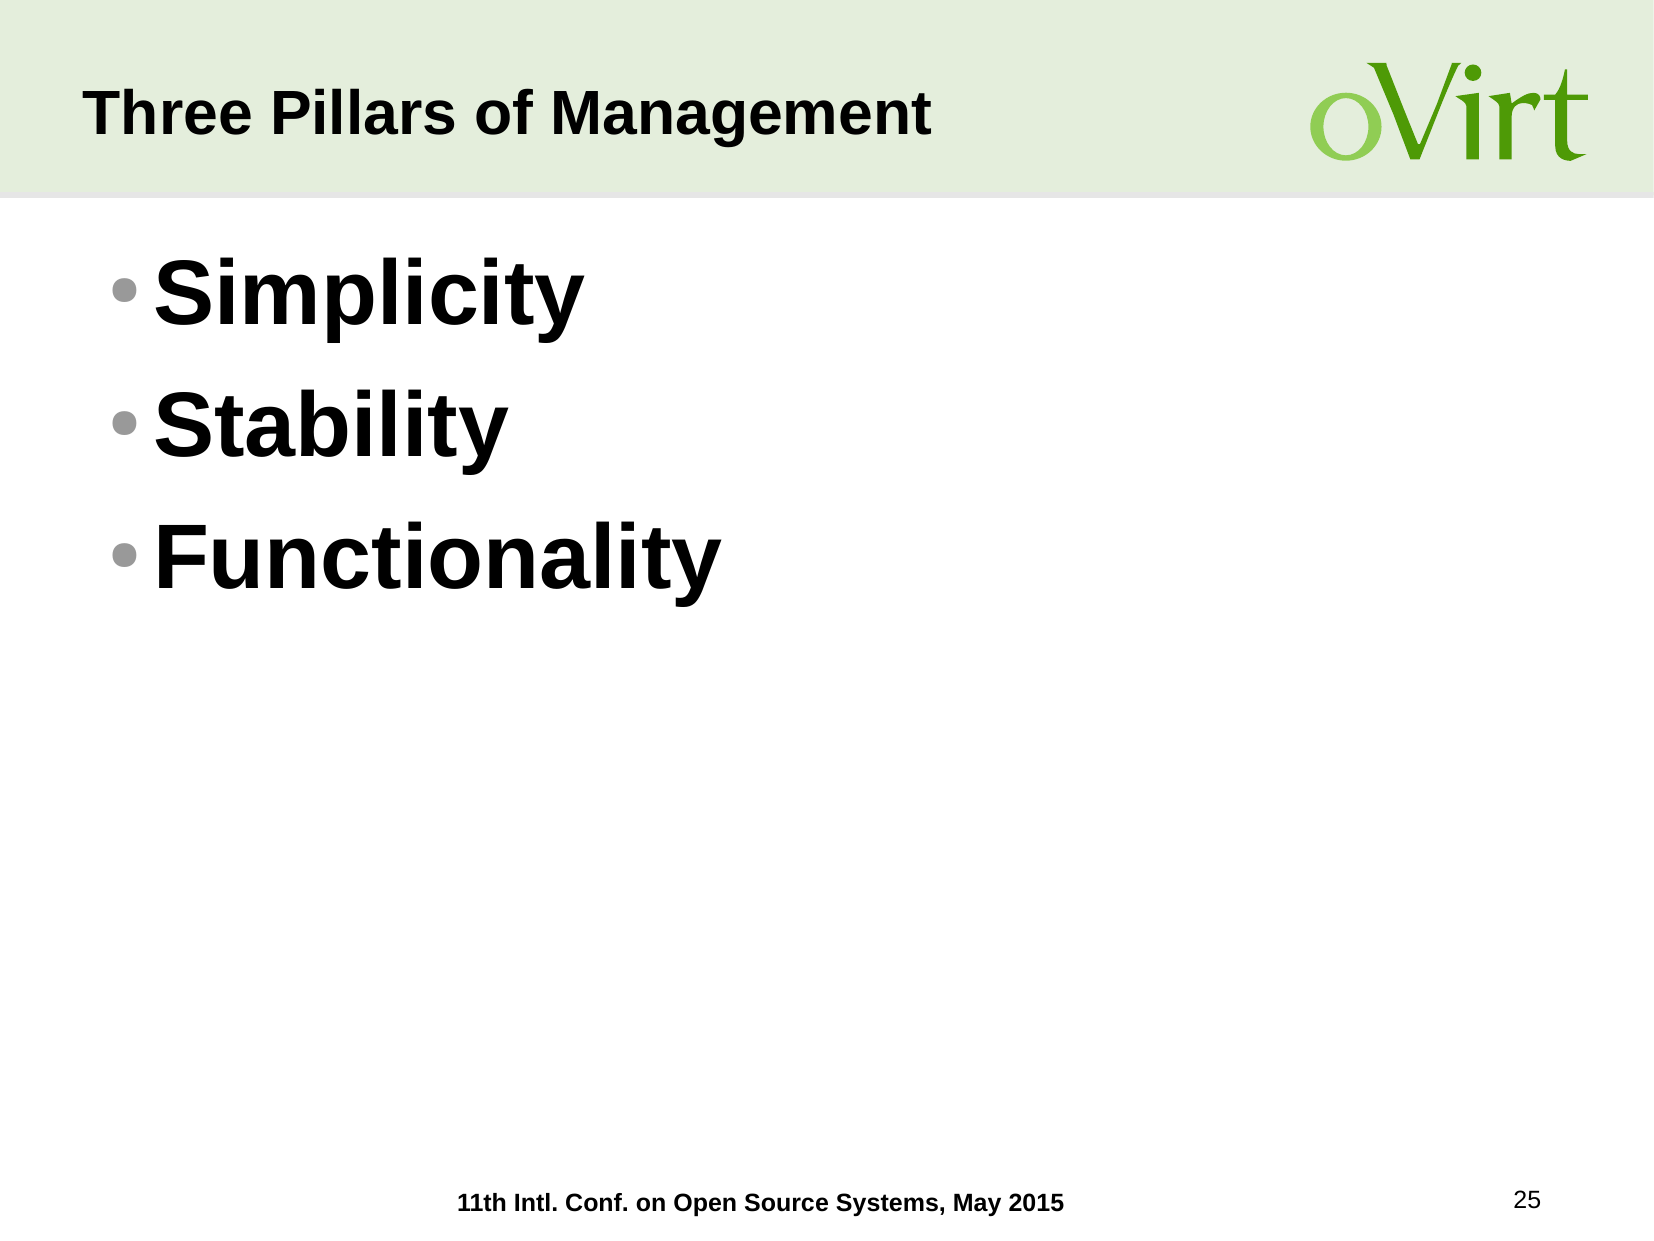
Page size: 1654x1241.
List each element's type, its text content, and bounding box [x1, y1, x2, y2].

title Three Pillars of Management [82, 37, 1571, 188]
list Simplicity Stability Functionality [93, 241, 1582, 932]
